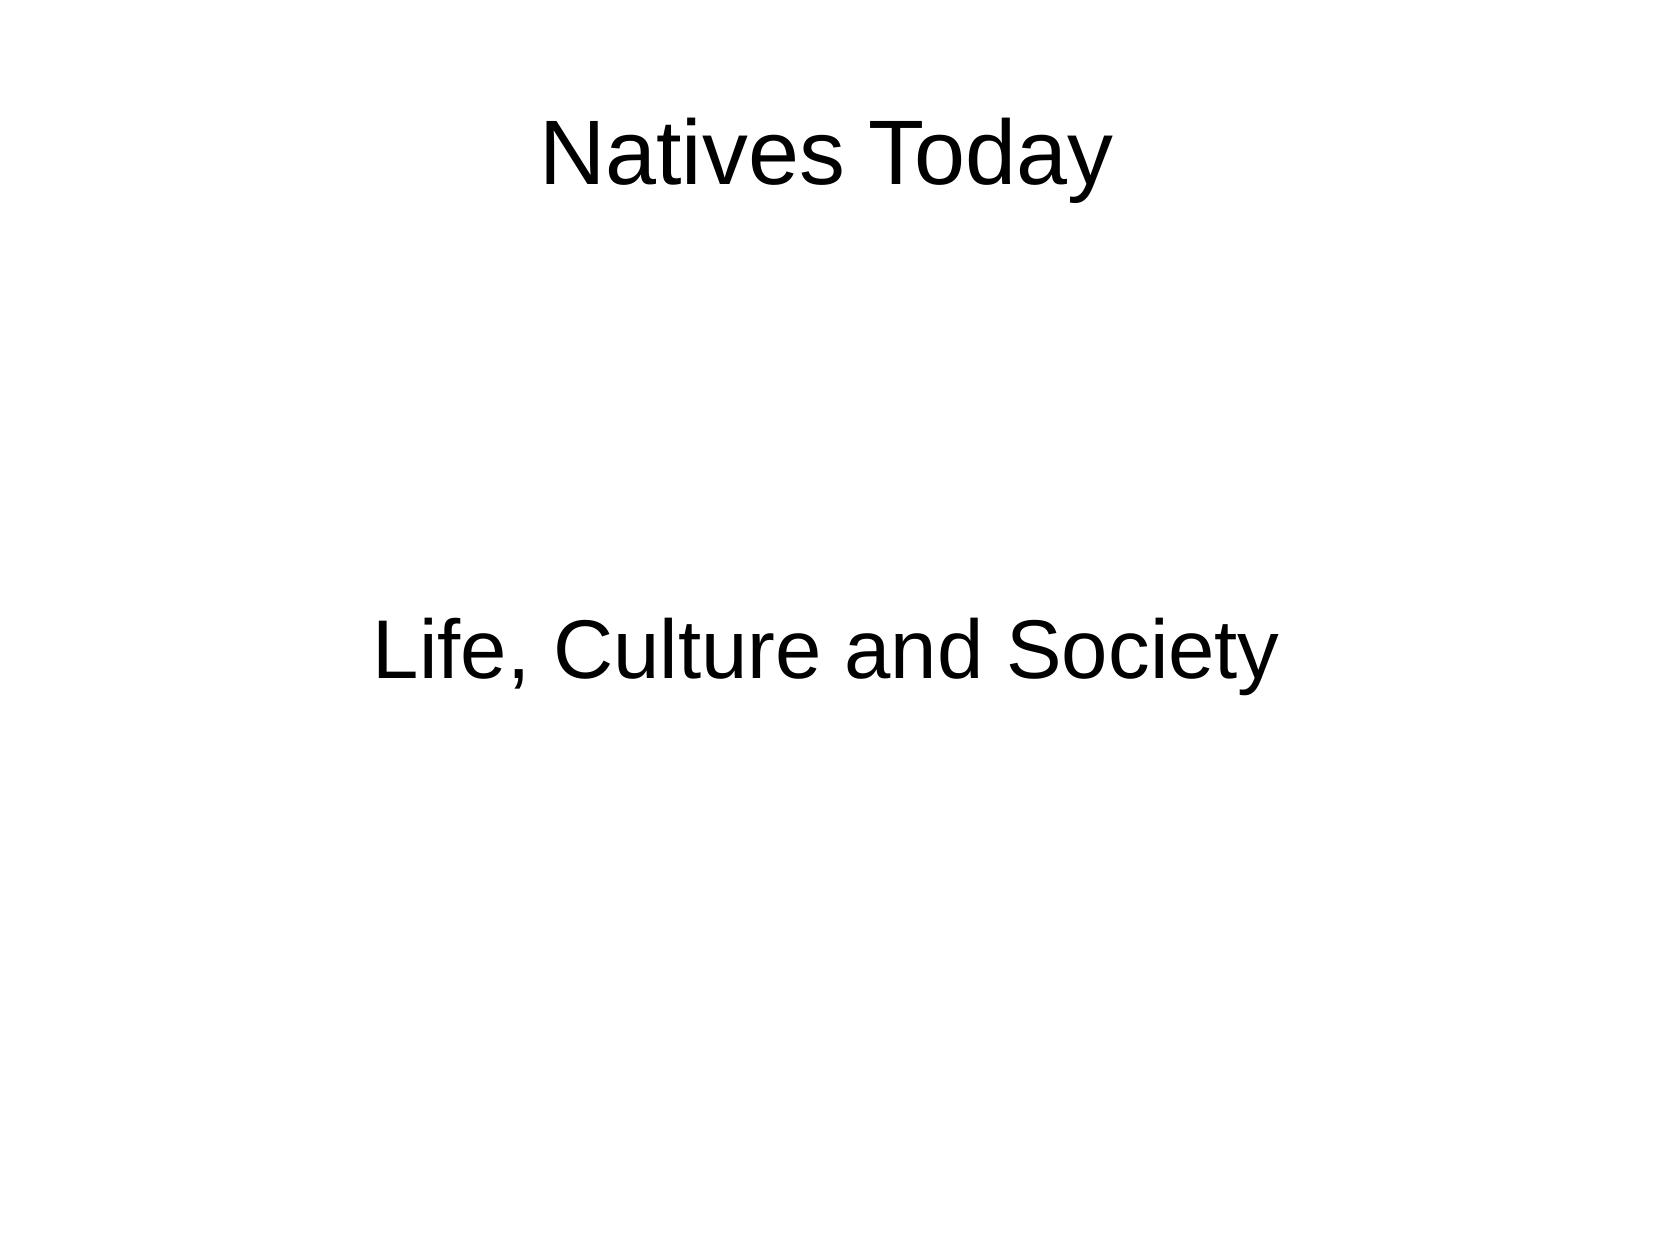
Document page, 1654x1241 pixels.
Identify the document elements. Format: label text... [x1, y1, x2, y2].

subtitle Life, Culture and Society [82, 290, 1571, 1010]
title Natives Today [82, 49, 1571, 257]
